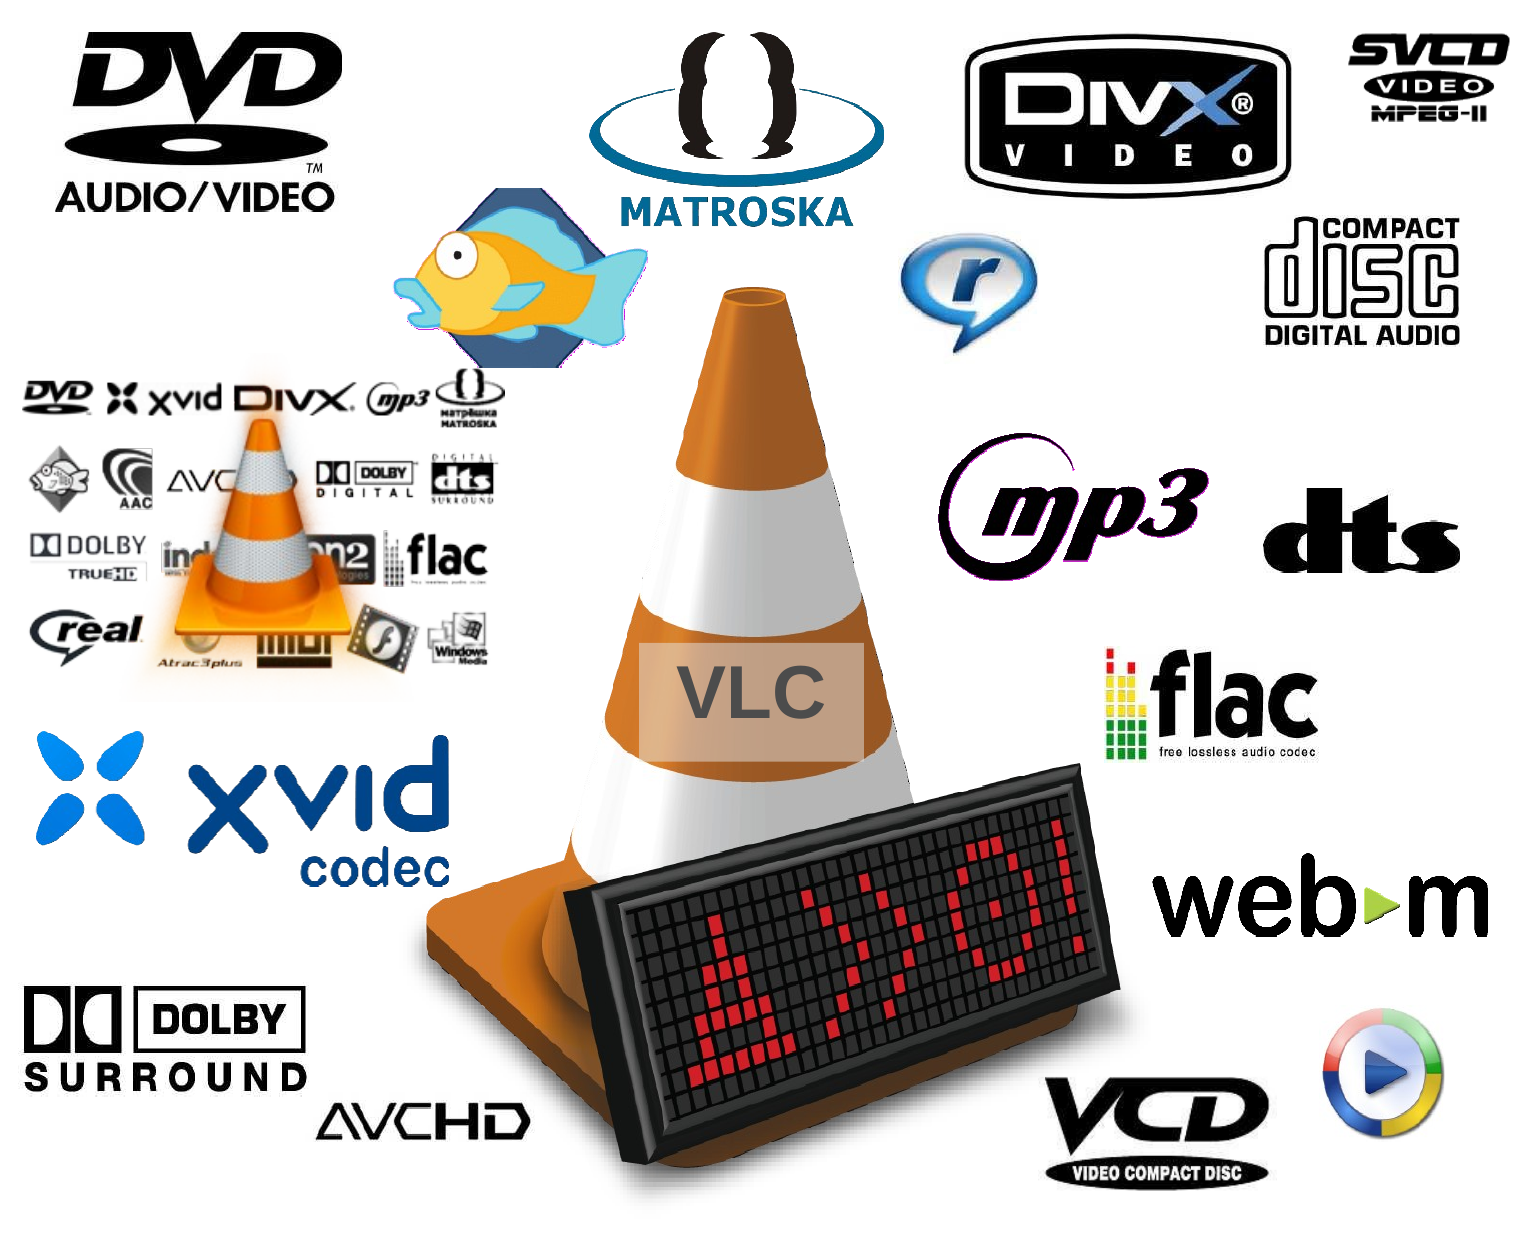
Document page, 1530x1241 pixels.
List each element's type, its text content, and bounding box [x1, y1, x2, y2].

picture [55, 32, 342, 212]
picture [18, 140, 1488, 1241]
picture [1263, 488, 1460, 573]
picture [963, 32, 1292, 201]
picture [1263, 215, 1460, 348]
picture [1319, 1005, 1445, 1142]
text_box VLC [639, 642, 864, 762]
picture [1347, 32, 1511, 122]
picture [589, 32, 884, 175]
